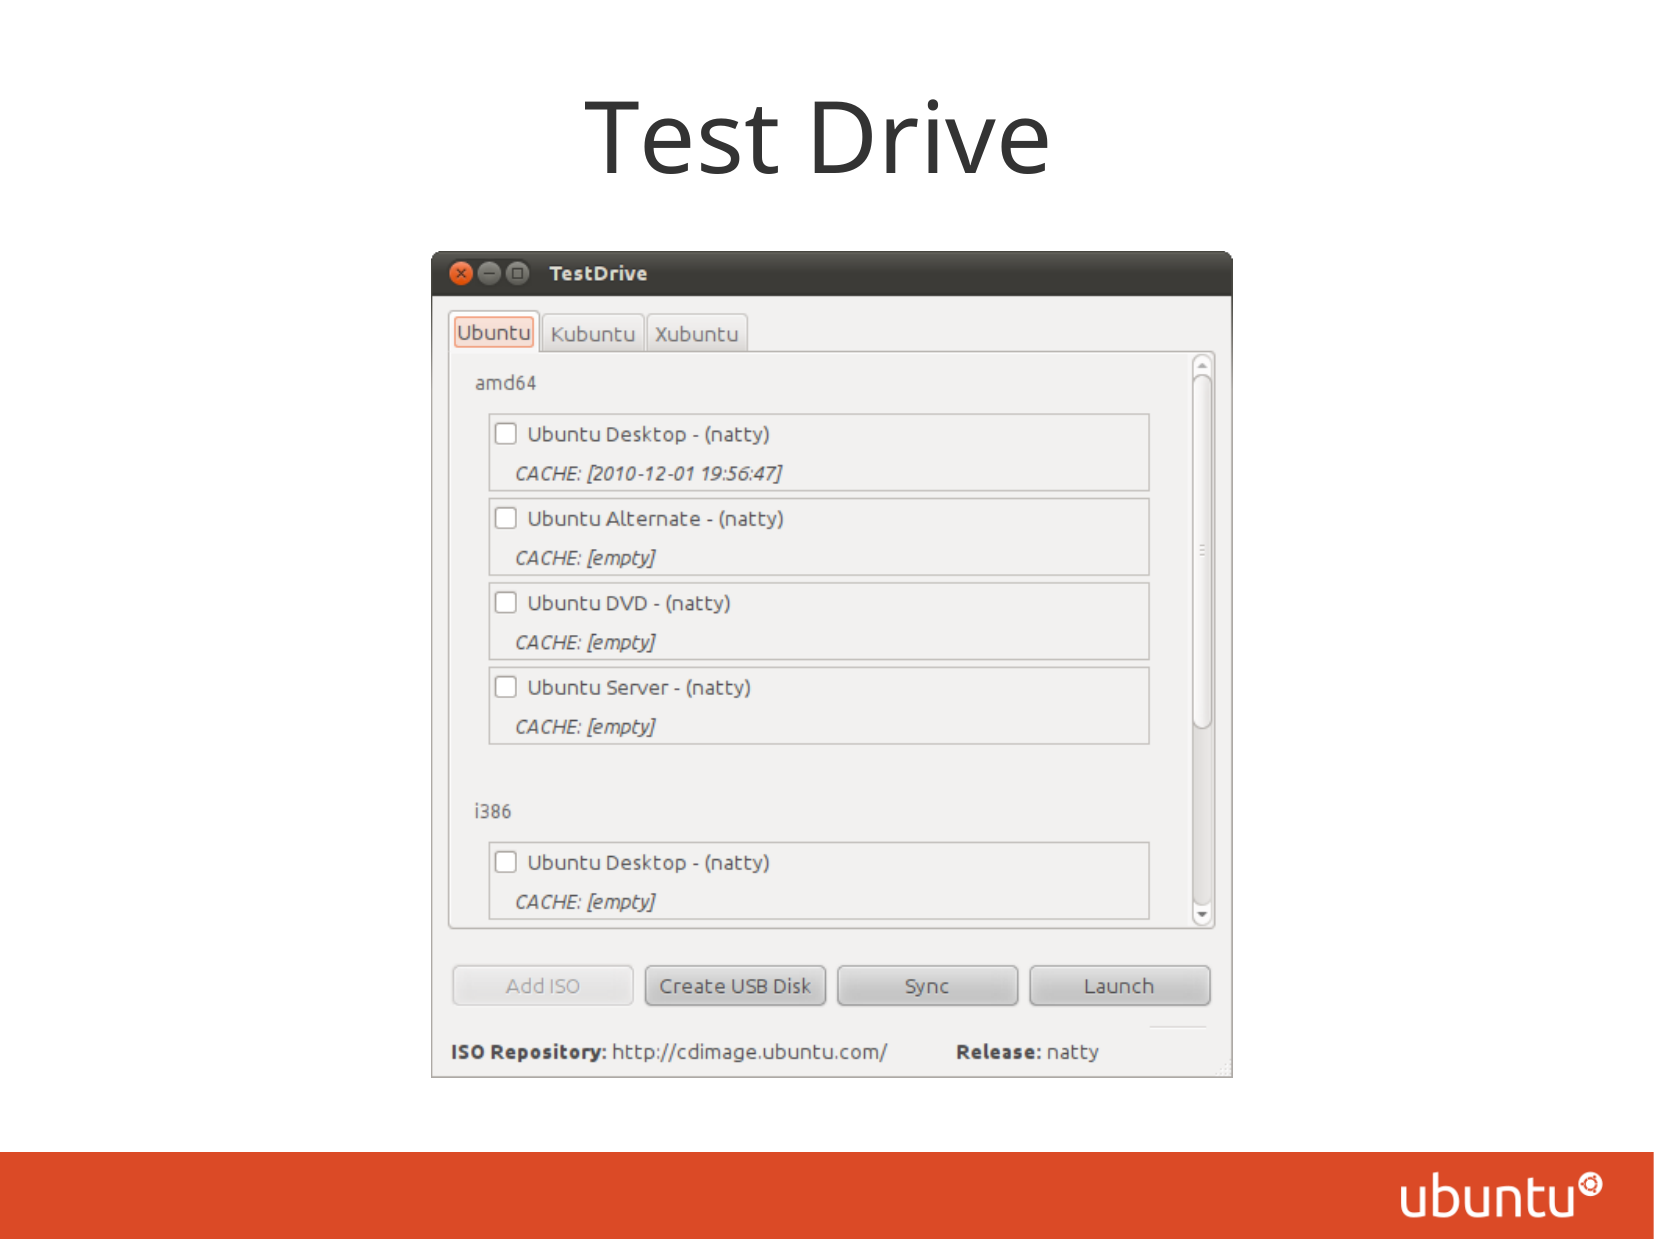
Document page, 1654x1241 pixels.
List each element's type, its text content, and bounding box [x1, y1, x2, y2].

picture [431, 251, 1233, 1078]
picture [0, 1152, 1654, 1239]
title Test Drive [49, 52, 1589, 231]
